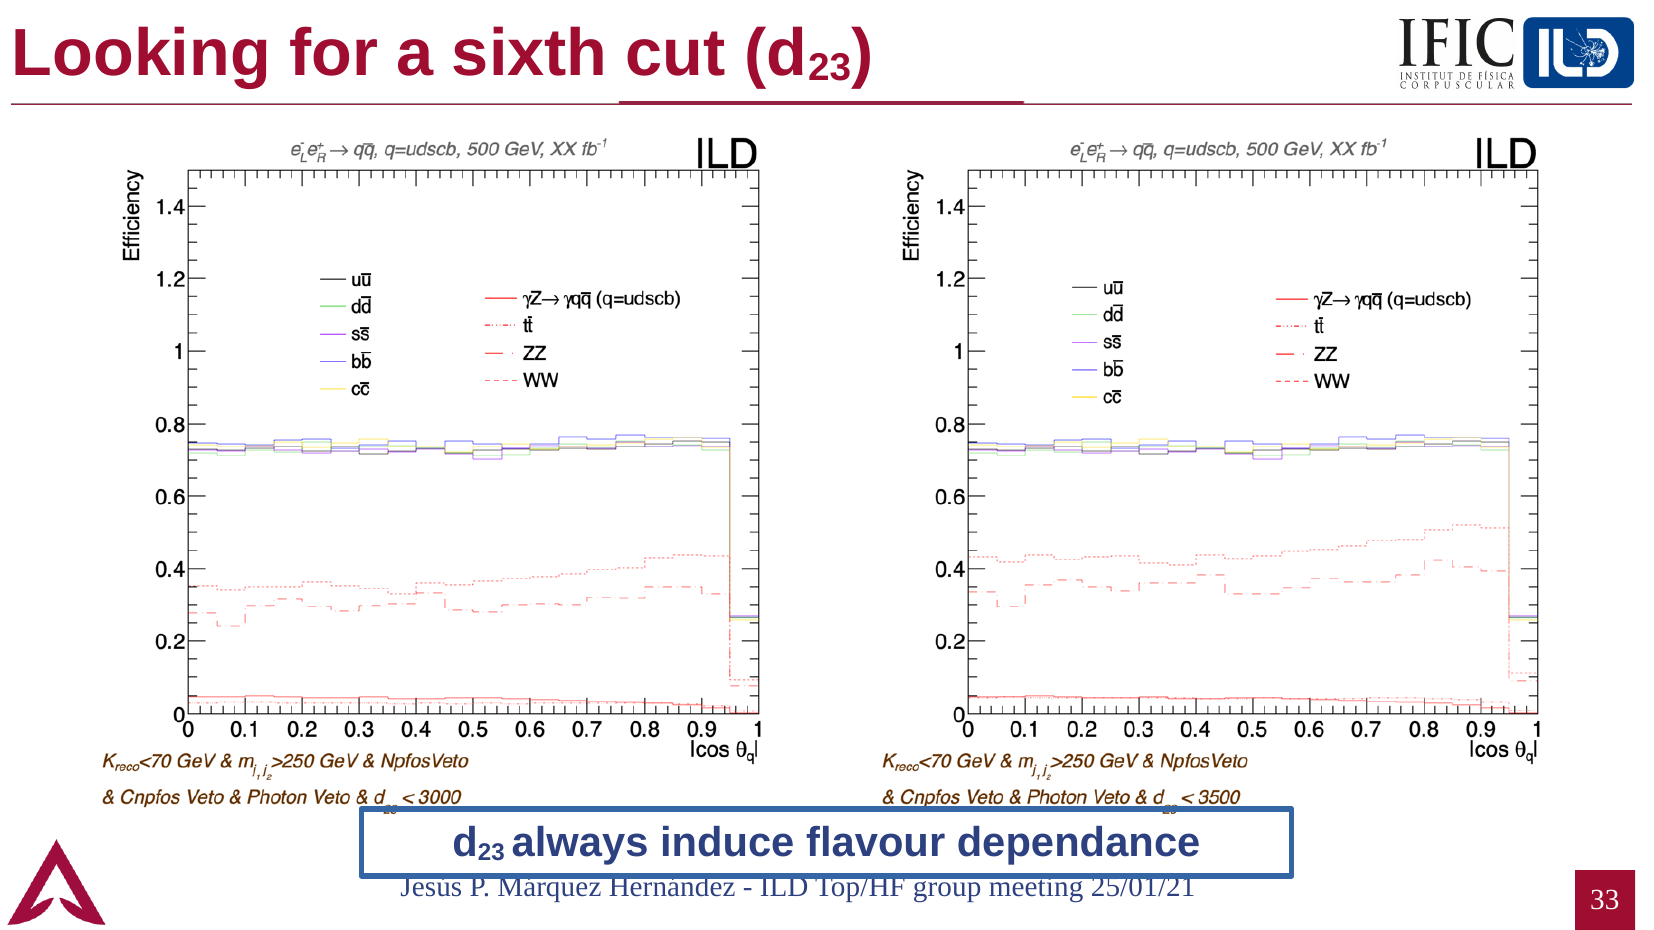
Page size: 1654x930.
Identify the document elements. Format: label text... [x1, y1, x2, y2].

picture [1522, 14, 1635, 90]
picture [73, 135, 795, 824]
title Looking for a sixth cut (d23) [11, 14, 1500, 102]
picture [1500, 16, 1517, 92]
picture [7, 839, 106, 925]
text_box d23 always induce flavour dependance [361, 808, 1292, 876]
picture [11, 101, 1632, 105]
picture [853, 135, 1574, 824]
